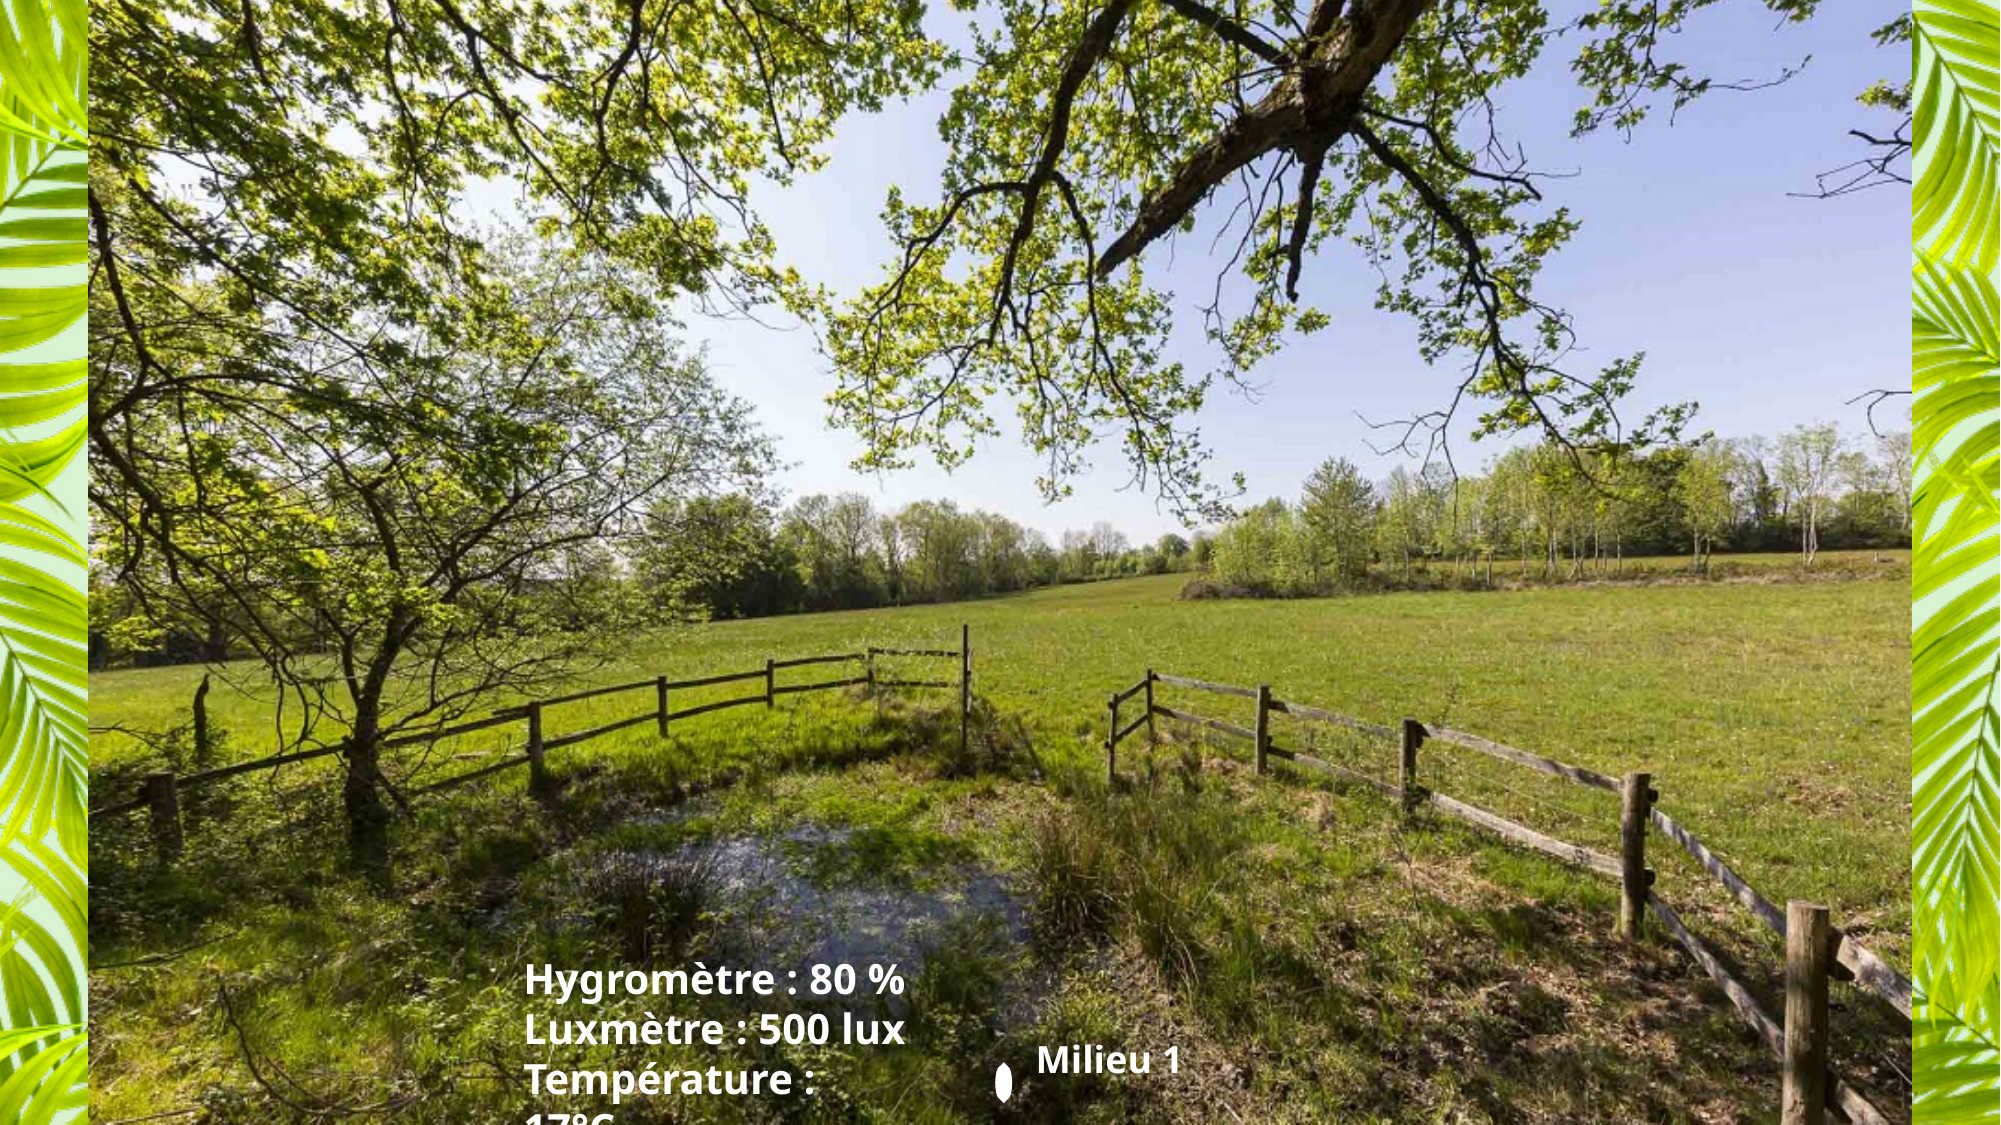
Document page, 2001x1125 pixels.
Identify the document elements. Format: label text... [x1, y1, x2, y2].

picture [0, 0, 2000, 1125]
text_box Milieu 1 [1020, 1028, 1271, 1089]
text_box Hygromètre : 80 % Luxmètre : 500 lux Température : 17°C [508, 945, 932, 1125]
